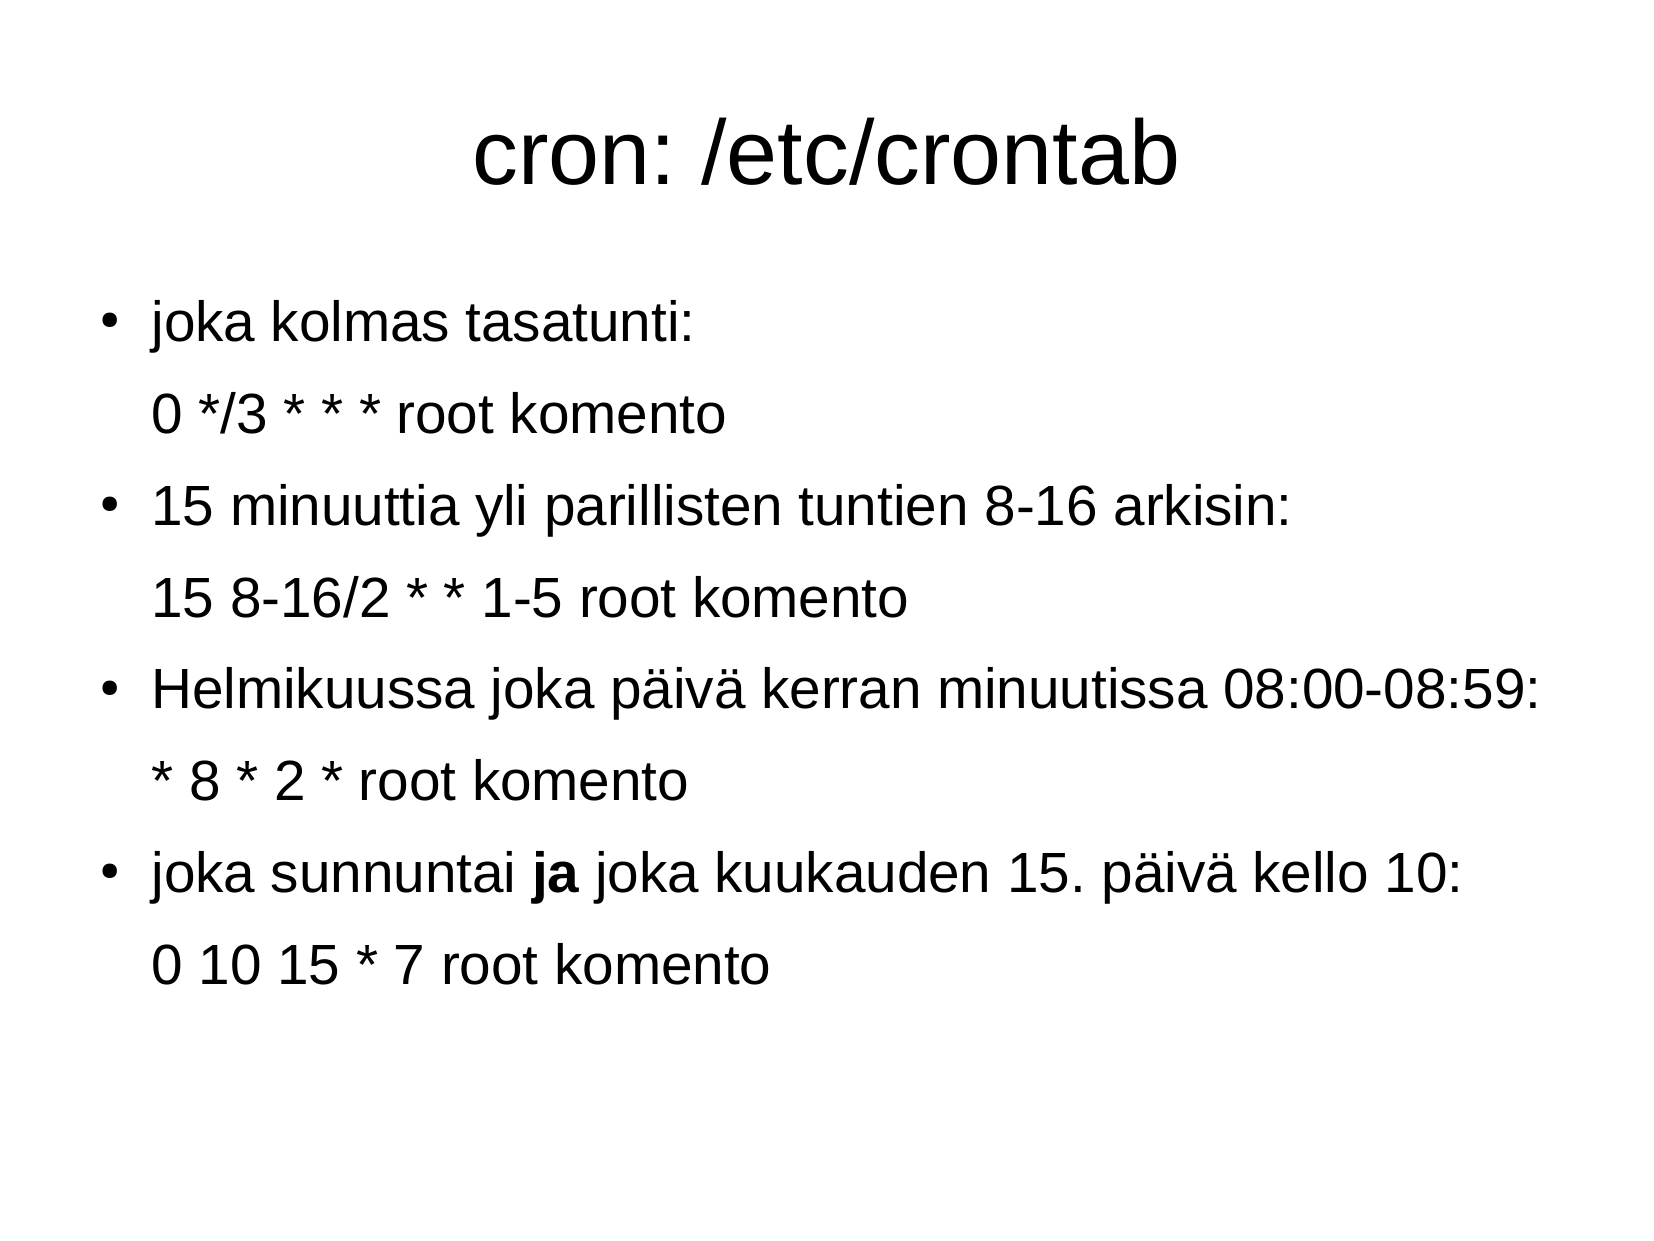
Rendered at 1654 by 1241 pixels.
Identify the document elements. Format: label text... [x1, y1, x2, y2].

title cron: /etc/crontab [82, 49, 1571, 257]
list joka kolmas tasatunti: 0 */3 * * * root komento 15 minuuttia yli parillisten tuntien 8-16 arkisin: 15 8-16/2 * * 1-5 root komento Helmikuussa joka päivä kerran minuutissa 08:00-08:59: * 8 * 2 * root komento joka sunnuntai ja joka kuukauden 15. päivä kello 10: 0 10 15 * 7 root komento [82, 290, 1571, 1010]
